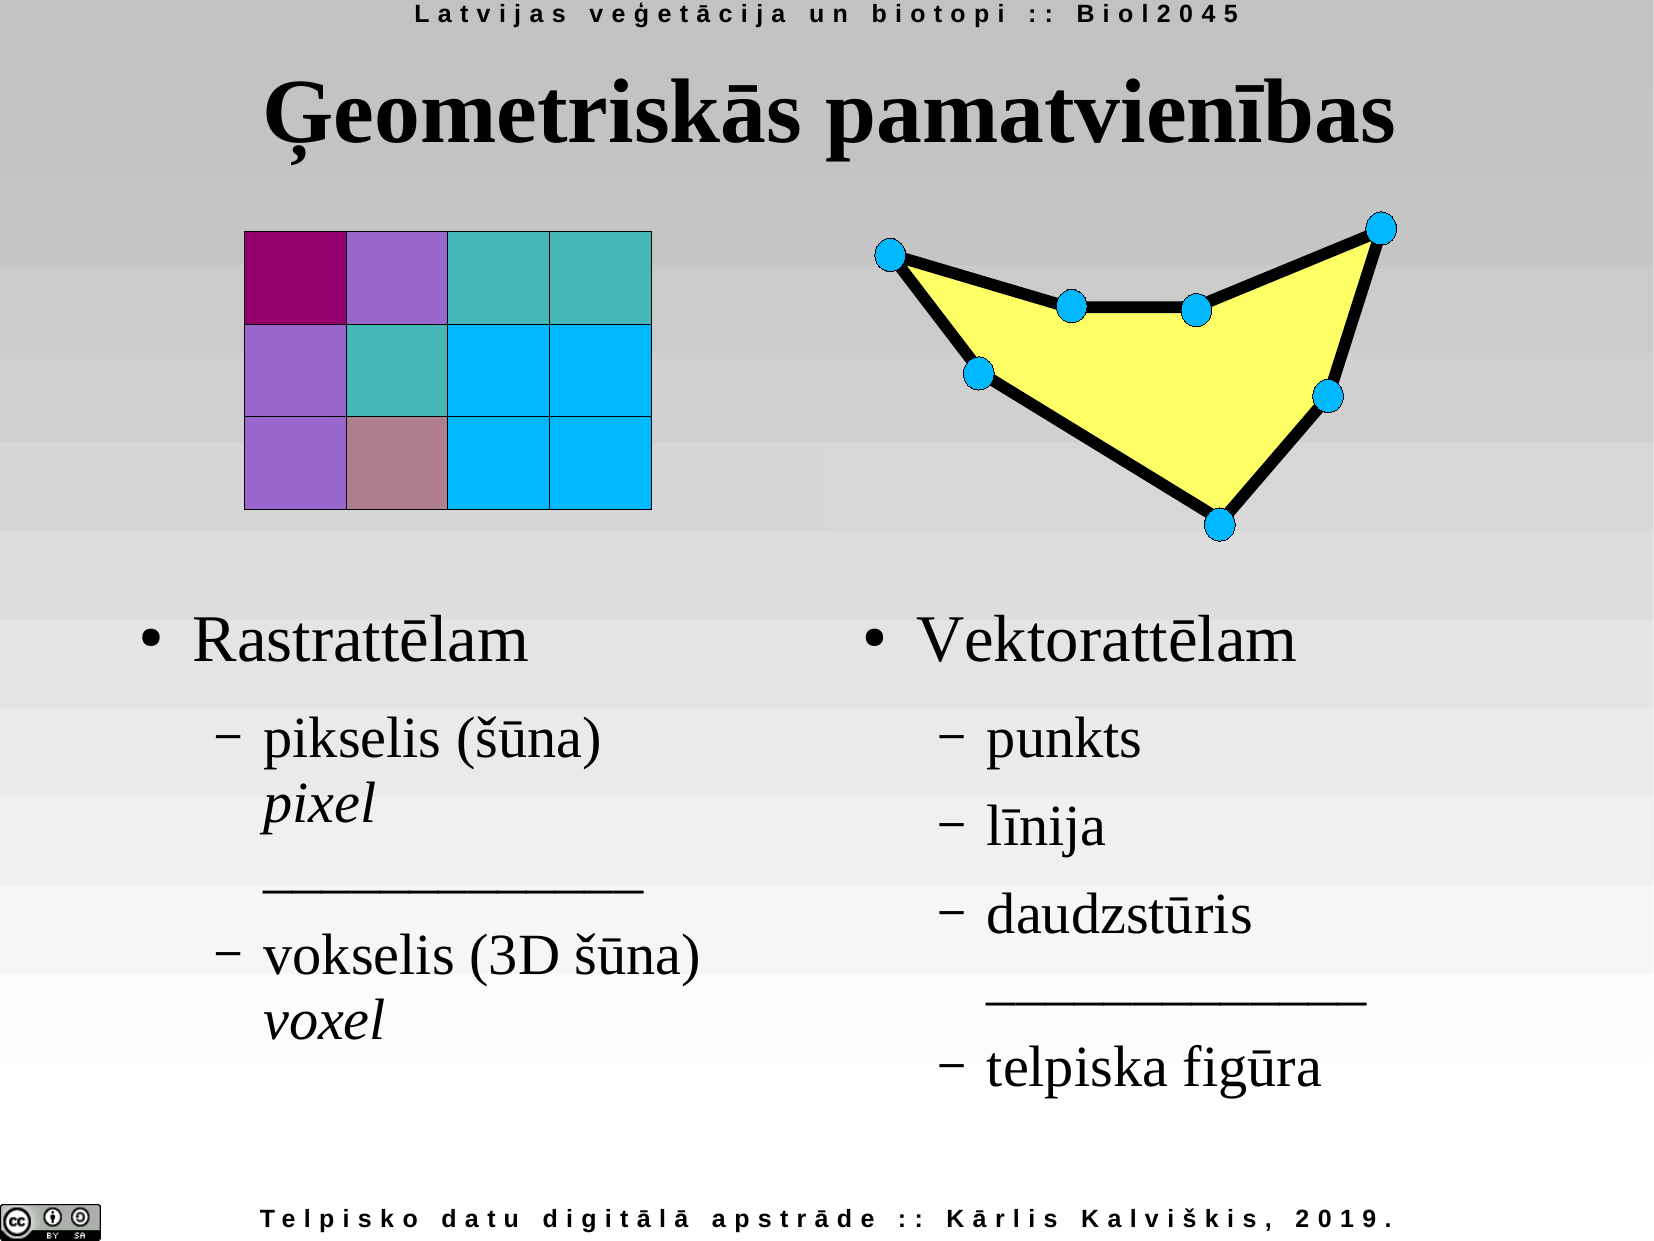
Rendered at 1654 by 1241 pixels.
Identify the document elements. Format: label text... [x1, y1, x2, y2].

picture [0, 0, 1654, 1241]
title Ģeometriskās pamatvienības [34, 61, 1626, 296]
text_box [874, 211, 1397, 542]
list Vektorattēlam punkts līnija daudzstūris _____________ telpiska figūra [845, 601, 1535, 1158]
list Rastrattēlam pikselis (šūna) pixel _____________ vokselis (3D šūna) voxel [121, 601, 811, 1127]
text_box [244, 231, 652, 510]
